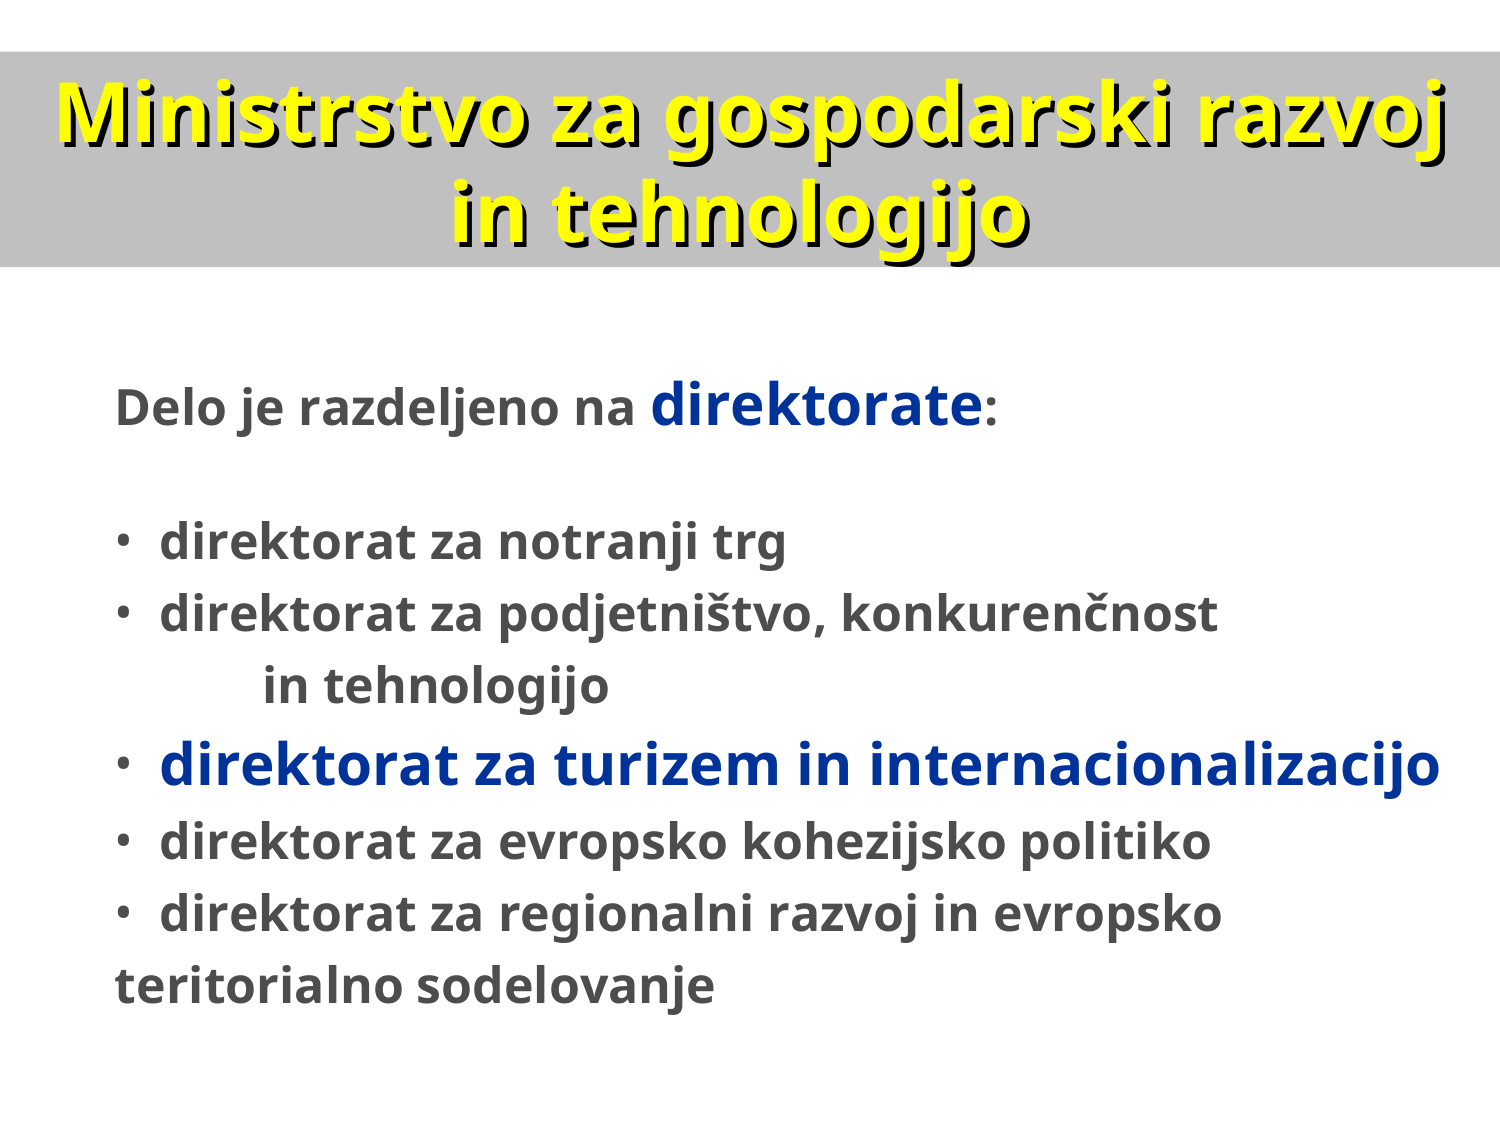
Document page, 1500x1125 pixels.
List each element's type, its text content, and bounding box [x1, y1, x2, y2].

text_box Delo je razdeljeno na direktorate: direktorat za notranji trg direktorat za podjetništvo, konkurenčnost in tehnologijo direktorat za turizem in internacionalizacijo direktorat za evropsko kohezijsko politiko direktorat za regionalni razvoj in evropsko teritorialno sodelovanje [100, 359, 1459, 1022]
text_box Ministrstvo za gospodarski razvoj in tehnologijo [0, 51, 1500, 268]
